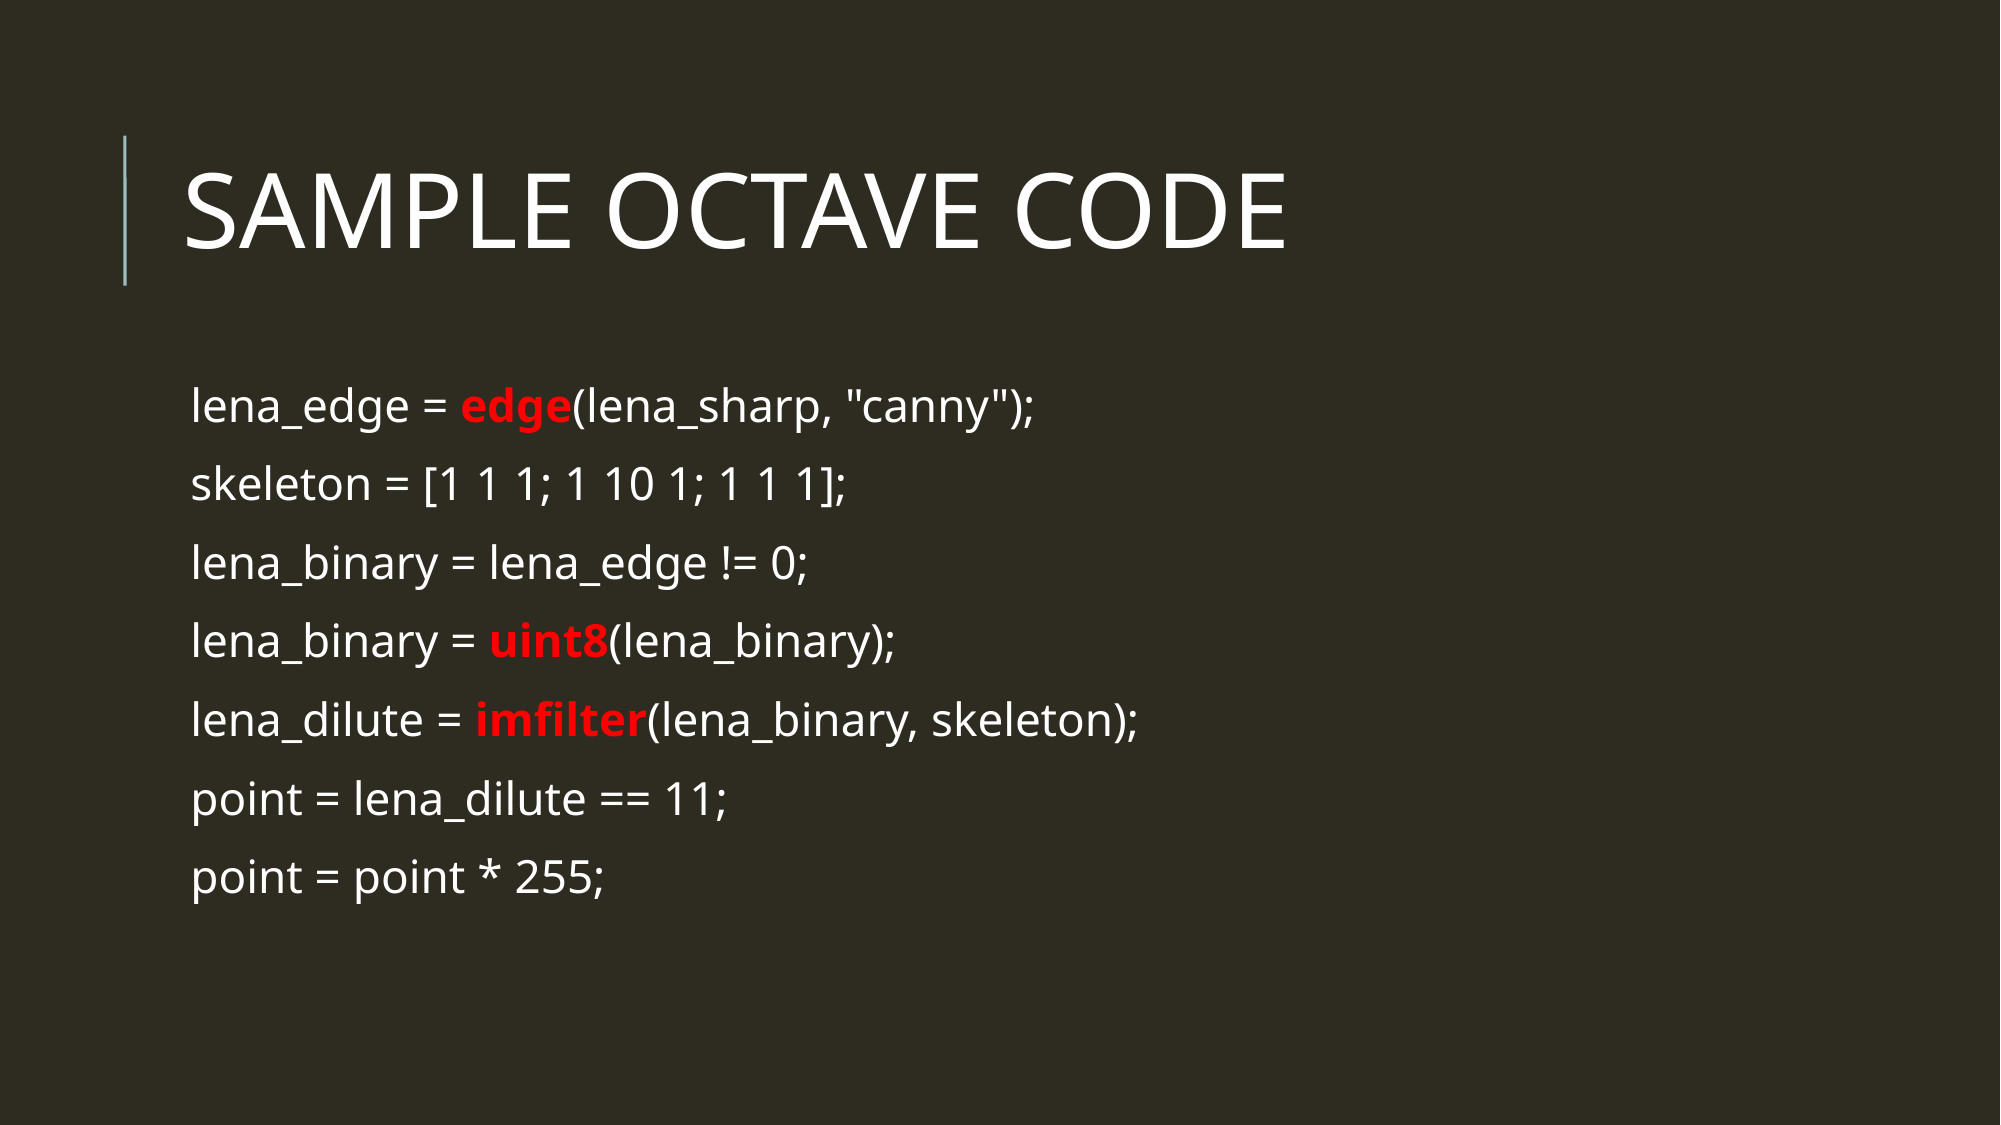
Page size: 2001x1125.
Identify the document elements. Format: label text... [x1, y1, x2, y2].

list lena_edge = edge(lena_sharp, "canny"); skeleton = [1 1 1; 1 10 1; 1 1 1]; lena_binary = lena_edge != 0; lena_binary = uint8(lena_binary); lena_dilute = imfilter(lena_binary, skeleton); point = lena_dilute == 11; point = point * 255; [168, 375, 1763, 1035]
title SAMPLE OCTAVE CODE [168, 96, 1763, 342]
